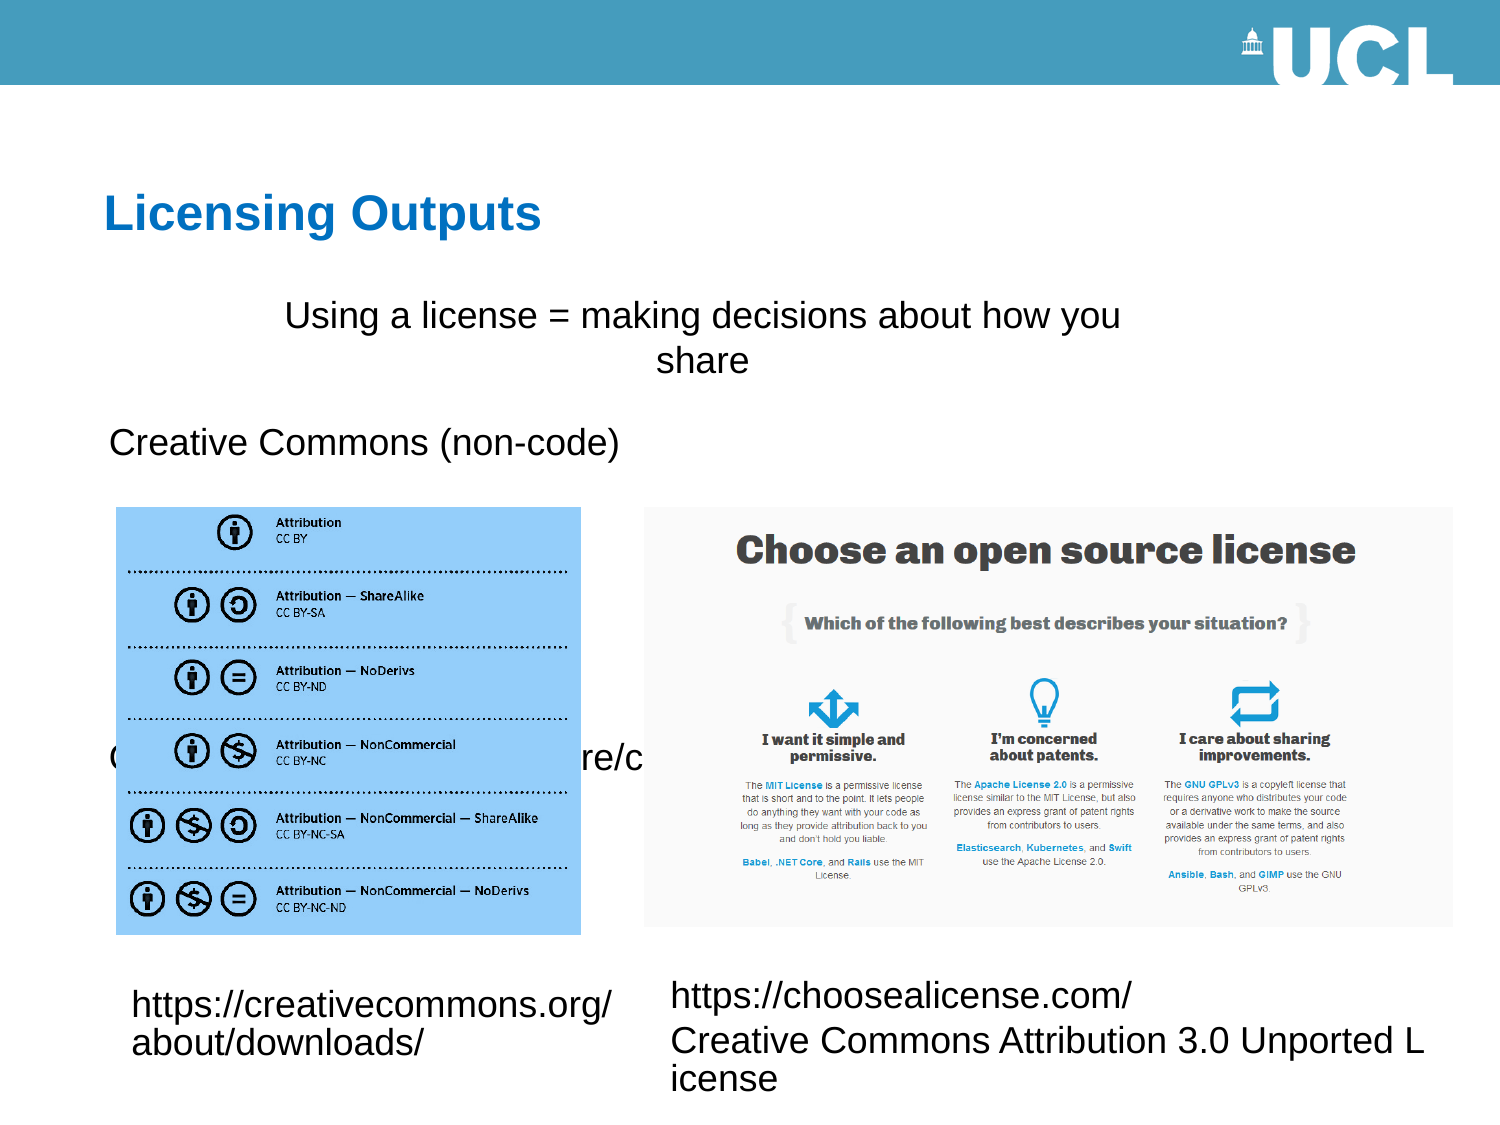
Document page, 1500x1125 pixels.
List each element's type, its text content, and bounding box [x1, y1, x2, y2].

text_box Creative Commons (non-code) Open source license (software/code) [94, 276, 1476, 876]
text_box https://choosealicense.com/ Creative Commons Attribution 3.0 Unported License [655, 964, 1441, 1069]
picture [116, 507, 581, 935]
picture [644, 507, 1453, 927]
text_box Using a license = making decisions about how you share [242, 283, 1164, 390]
text_box Licensing Outputs [88, 172, 1388, 249]
text_box https://creativecommons.org/about/downloads/ [116, 973, 636, 1078]
